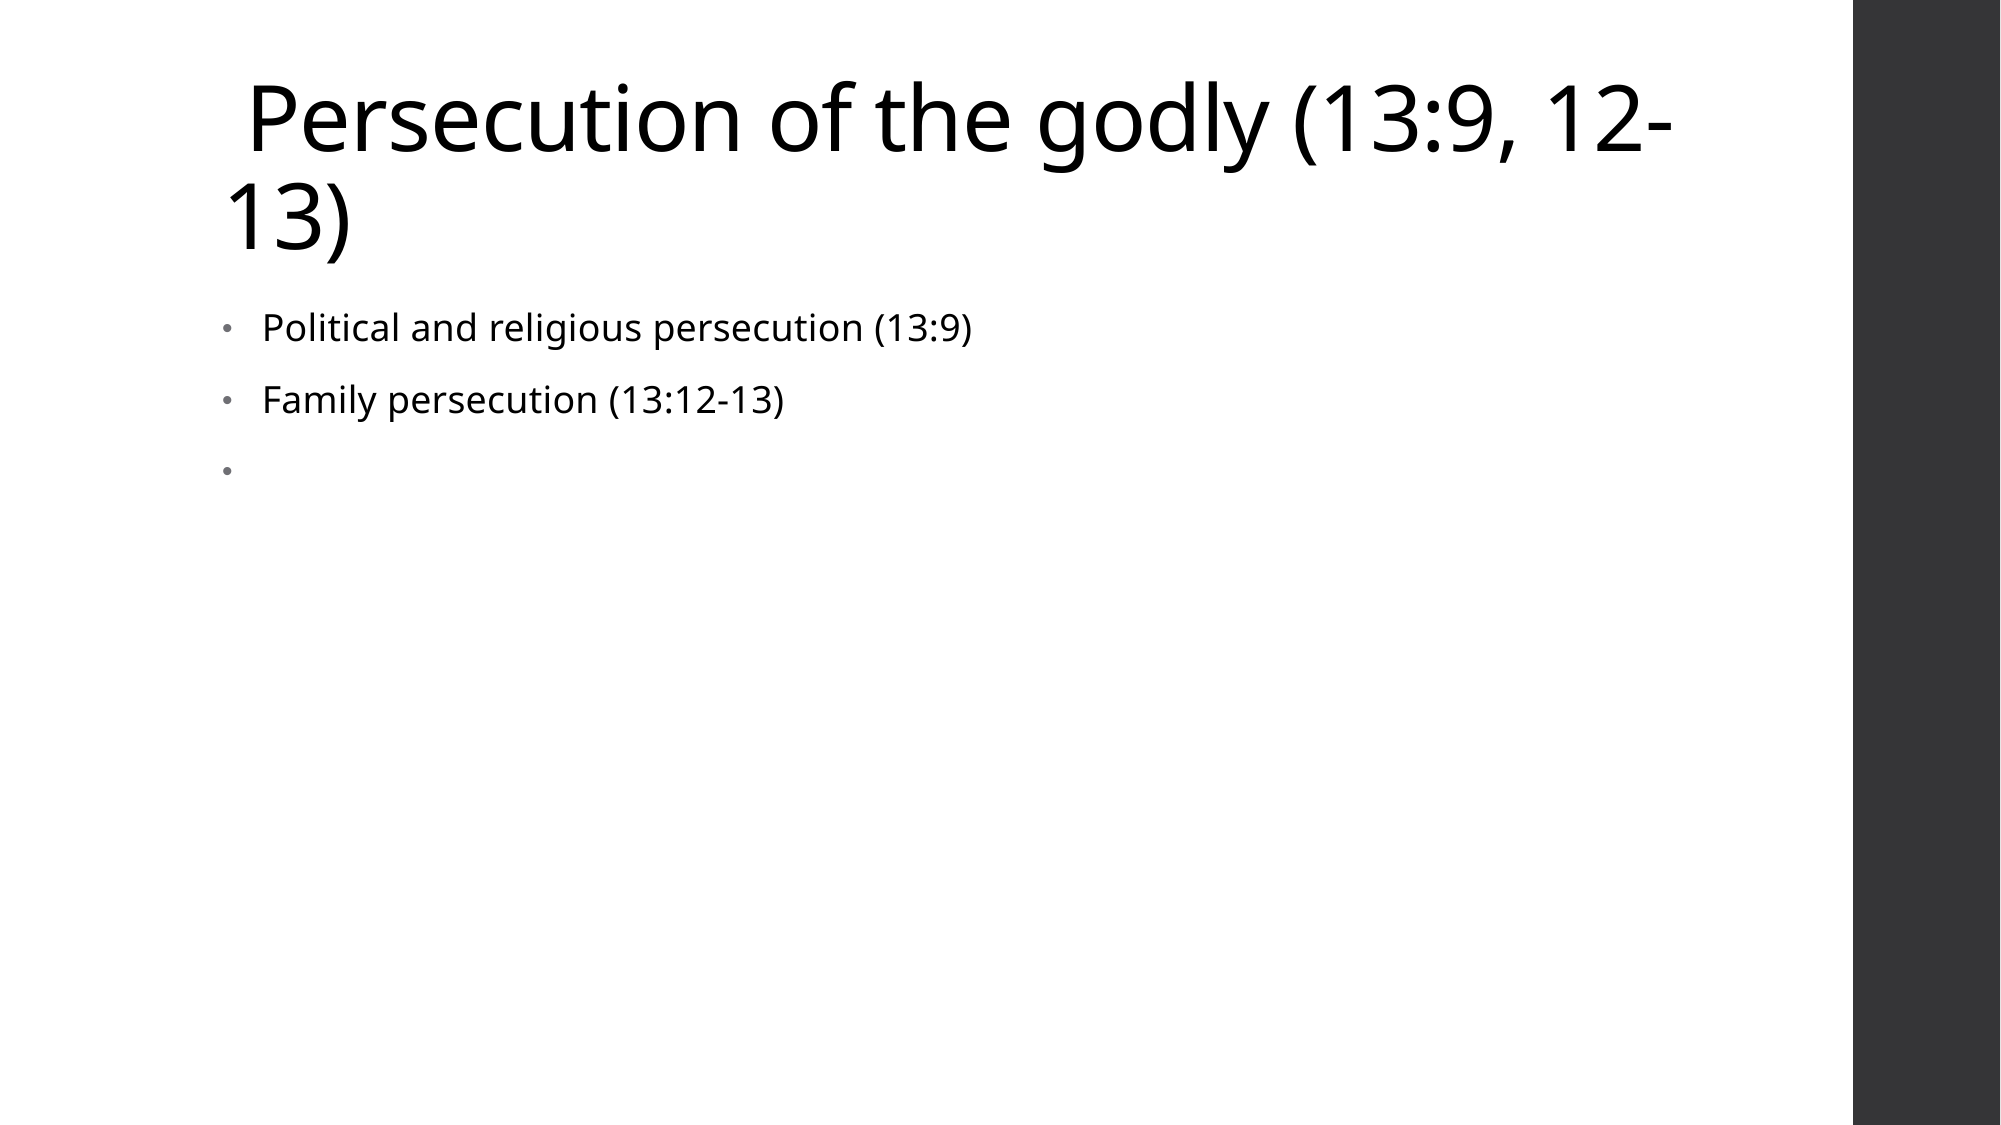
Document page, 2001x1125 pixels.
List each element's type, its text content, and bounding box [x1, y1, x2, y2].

list Political and religious persecution (13:9) Family persecution (13:12-13) [206, 299, 1617, 1014]
title Persecution of the godly (13:9, 12-13) [206, 60, 1797, 278]
